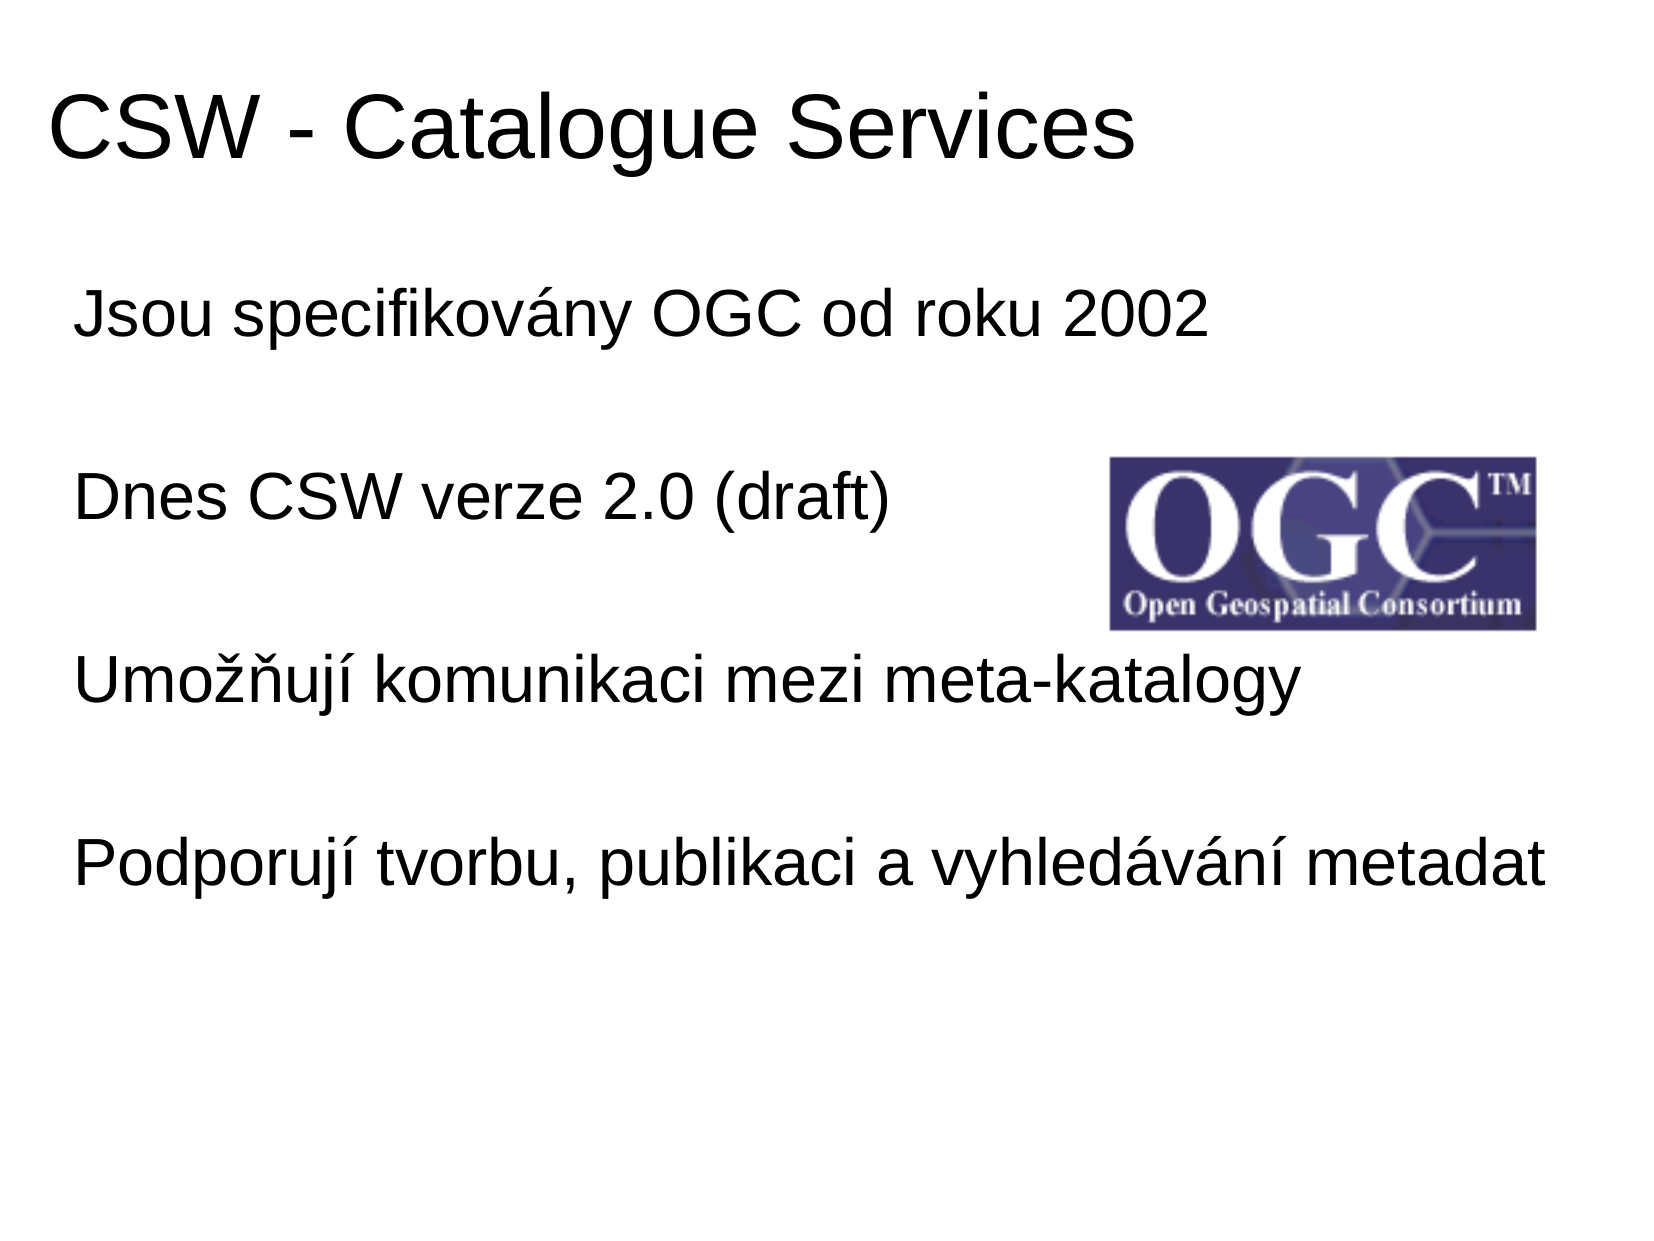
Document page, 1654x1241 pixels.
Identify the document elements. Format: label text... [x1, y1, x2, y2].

title CSW - Catalogue Services [32, 0, 1361, 253]
list Jsou specifikovány OGC od roku 2002 Dnes CSW verze 2.0 (draft) Umožňují komunikaci mezi meta-katalogy Podporují tvorbu, publikaci a vyhledávání metadat [58, 268, 1622, 1168]
picture [1100, 450, 1545, 642]
